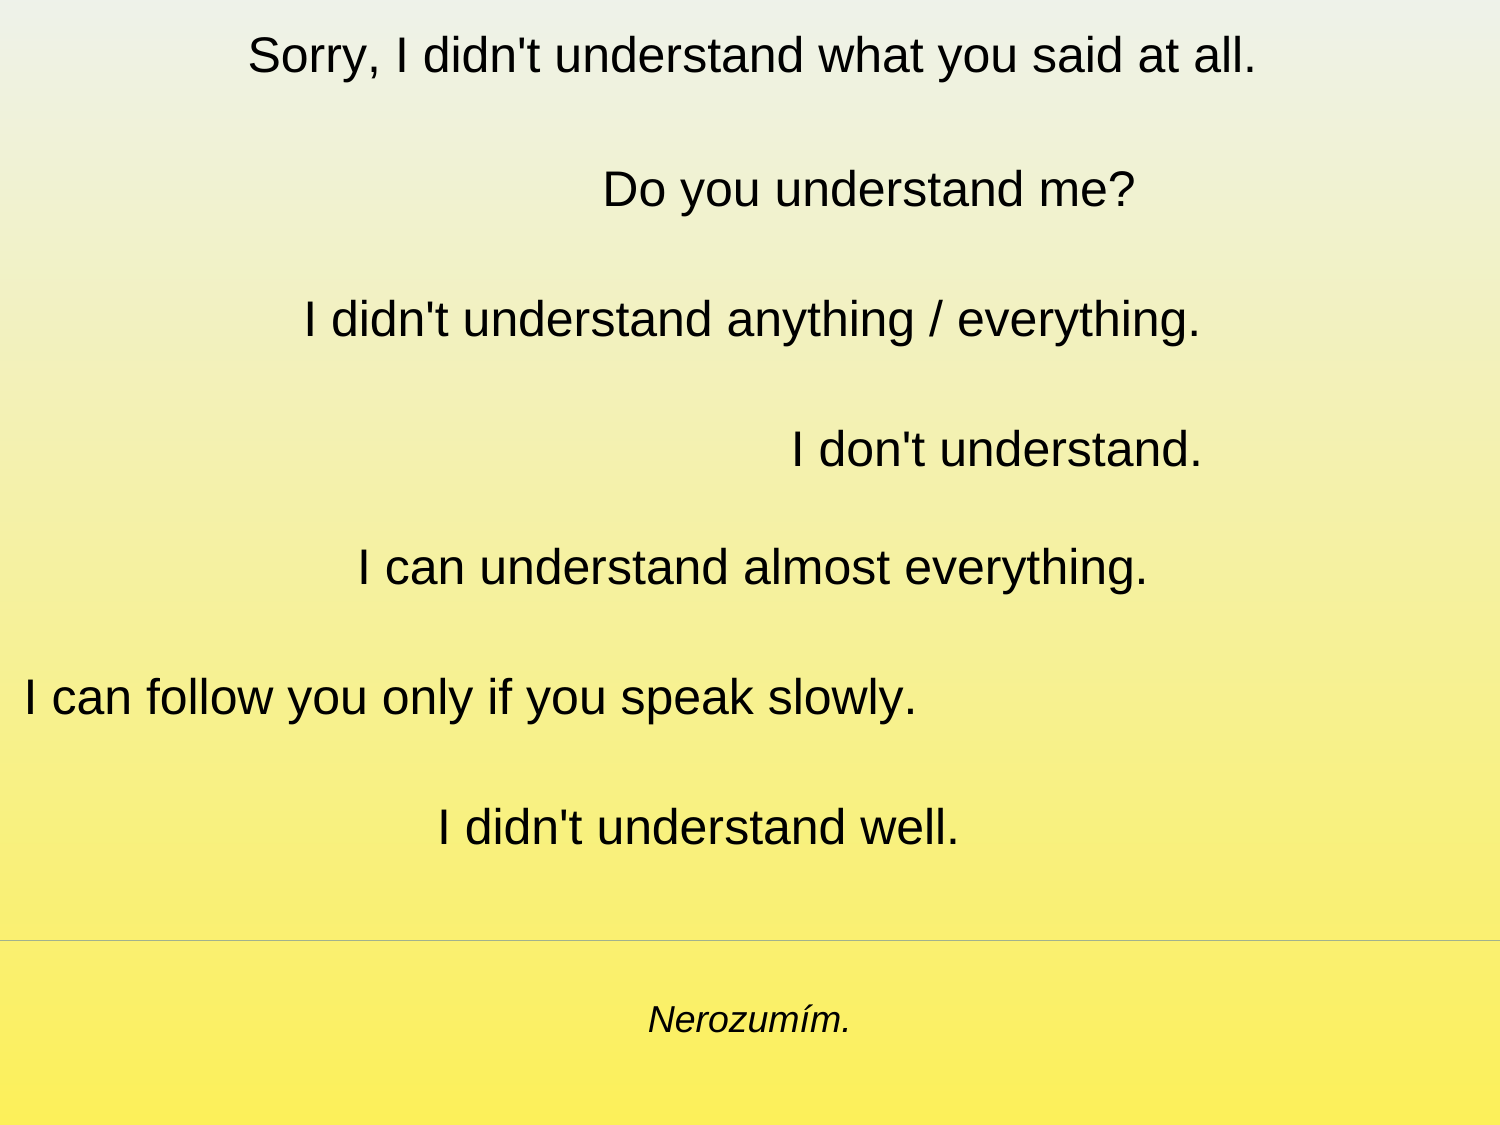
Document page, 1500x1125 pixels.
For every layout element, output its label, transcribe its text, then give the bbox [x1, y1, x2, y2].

text_box Nerozumím. [633, 987, 867, 1049]
text_box I can follow you only if you speak slowly. [8, 656, 934, 733]
text_box I can understand almost everything. [6, 527, 1500, 603]
text_box Do you understand me? [587, 148, 1152, 225]
text_box I didn't understand well. [422, 786, 976, 863]
text_box I don't understand. [775, 408, 1219, 485]
text_box I didn't understand anything / everything. [5, 278, 1500, 355]
text_box Sorry, I didn't understand what you said at all. [5, 14, 1500, 90]
